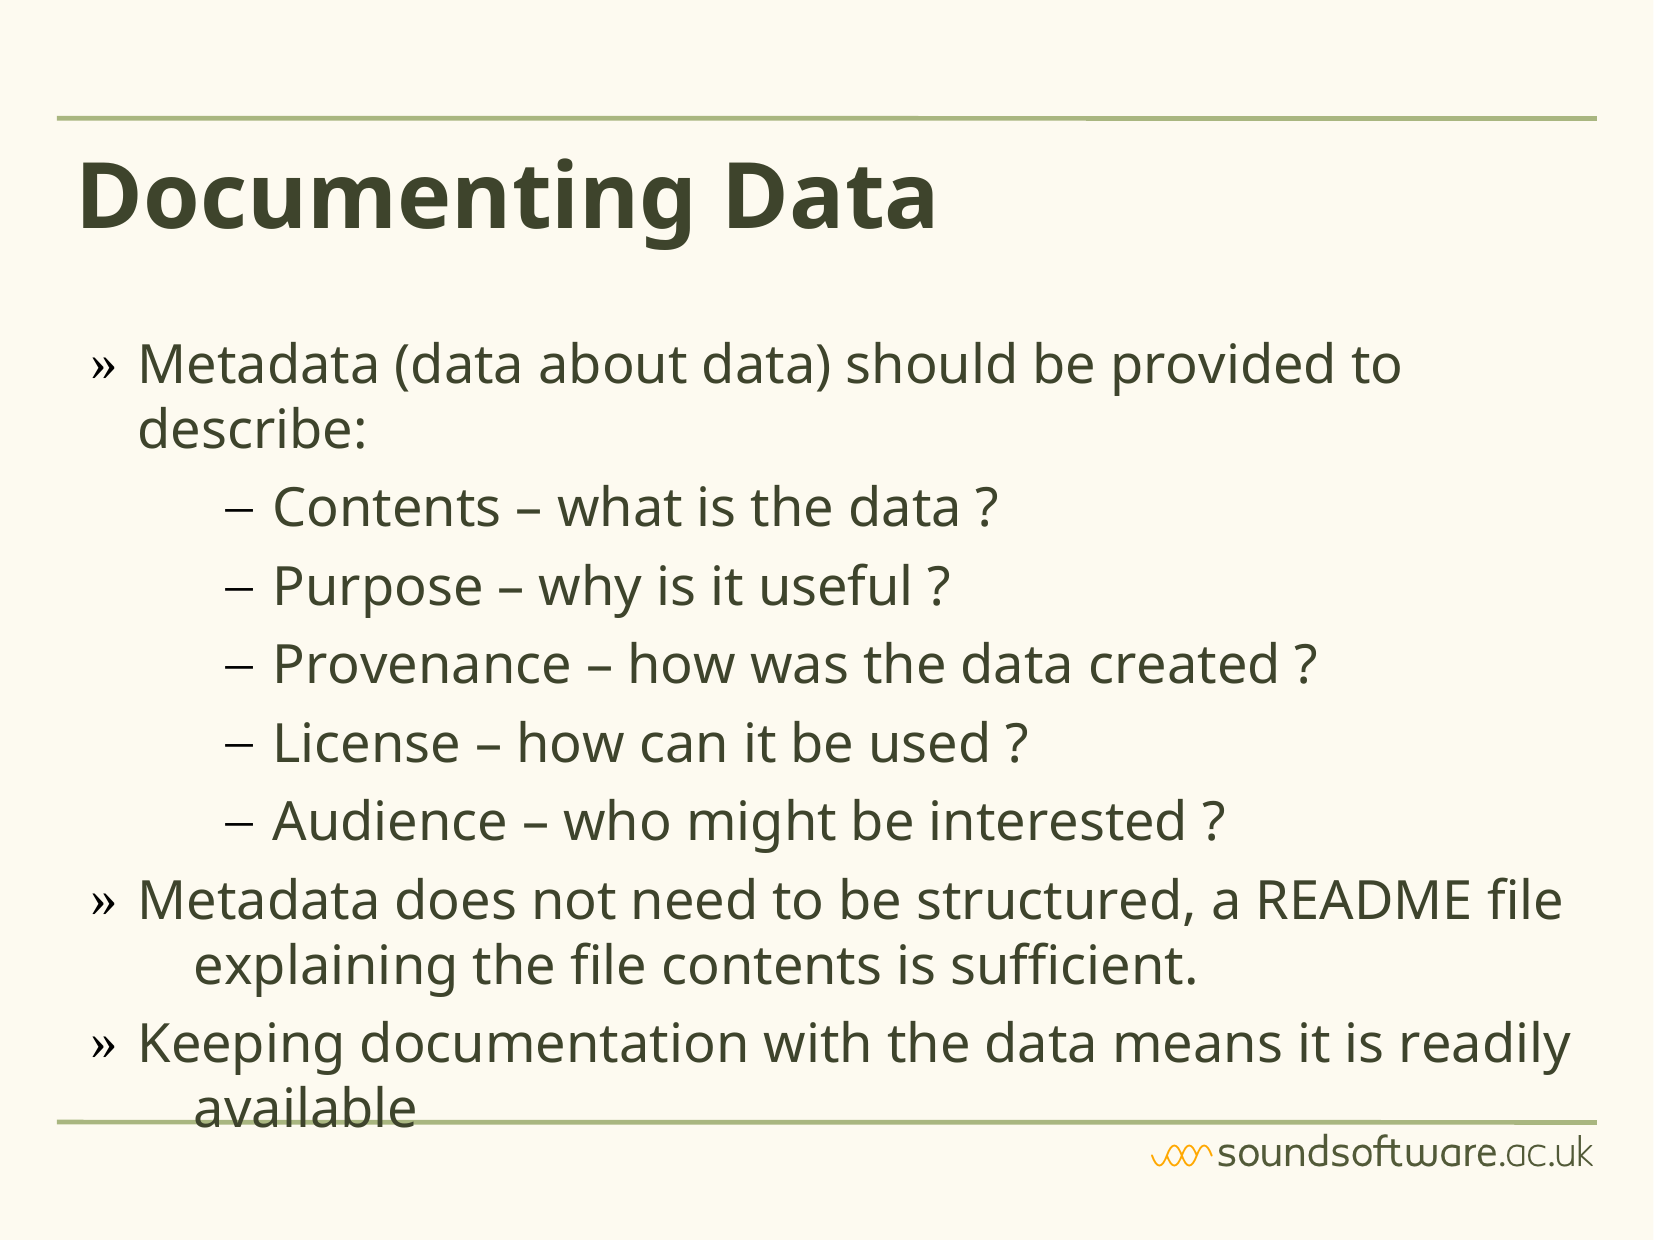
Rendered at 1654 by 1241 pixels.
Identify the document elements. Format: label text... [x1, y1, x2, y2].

title Documenting Data [59, 109, 1594, 274]
picture [1151, 1140, 1593, 1167]
list Metadata (data about data) should be provided to describe: Contents – what is the data ? Purpose – why is it useful ? Provenance – how was the data created ? License – how can it be used ? Audience – who might be interested ? Metadata does not need to be structured, a README file explaining the file contents is sufficient. Keeping documentation with the data means it is readily available [59, 321, 1594, 1140]
